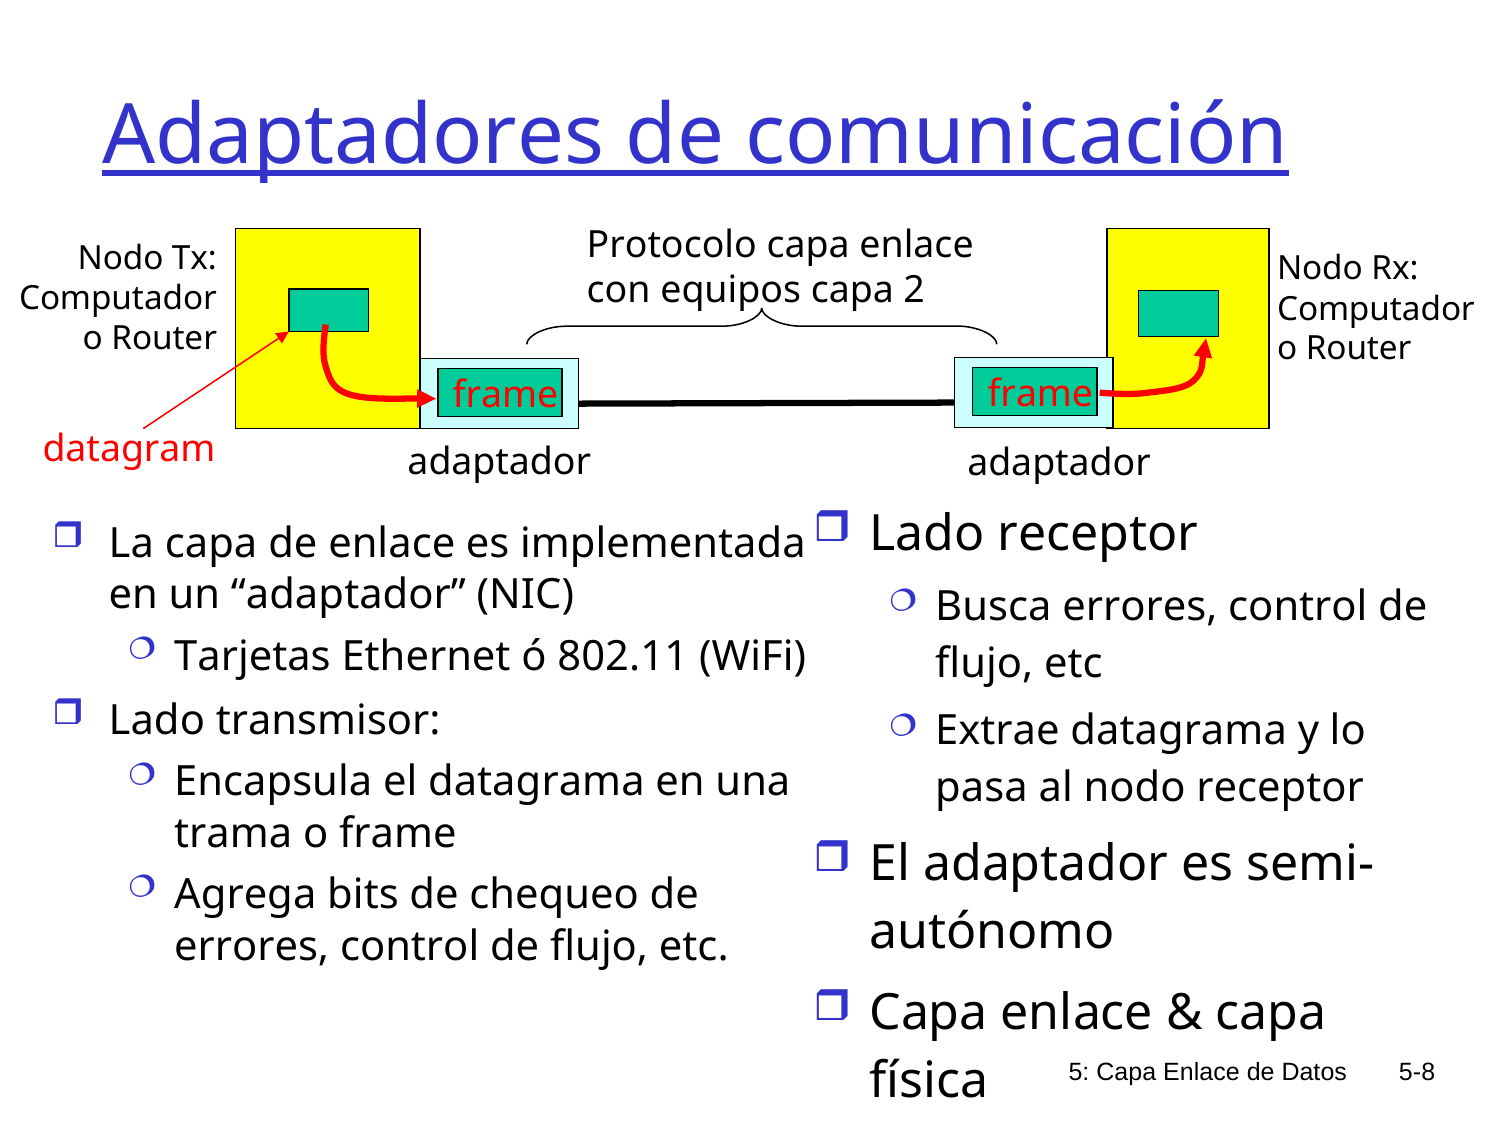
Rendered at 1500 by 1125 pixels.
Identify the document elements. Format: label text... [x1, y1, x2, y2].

text_box frame [972, 367, 1097, 416]
text_box frame [438, 368, 563, 417]
title Adaptadores de comunicación [87, 37, 1363, 225]
text_box adaptador [952, 430, 1167, 491]
list La capa de enlace es implementada en un “adaptador” (NIC) Tarjetas Ethernet ó 802.11 (WiFi) Lado transmisor: Encapsula el datagrama en una trama o frame Agrega bits de chequeo de errores, control de flujo, etc. [37, 508, 826, 1125]
text_box Nodo Rx: Computador o Router [1262, 238, 1490, 375]
list Lado receptor Busca errores, control de flujo, etc Extrae datagrama y lo pasa al nodo receptor El adaptador es semi-autónomo Capa enlace & capa física [798, 489, 1470, 980]
text_box datagram [27, 416, 231, 478]
text_box [235, 228, 579, 429]
text_box [954, 228, 1270, 429]
text_box adaptador [392, 429, 607, 490]
text_box Protocolo capa enlace con equipos capa 2 [571, 212, 990, 318]
text_box Nodo Tx: Computador o Router [4, 228, 232, 364]
